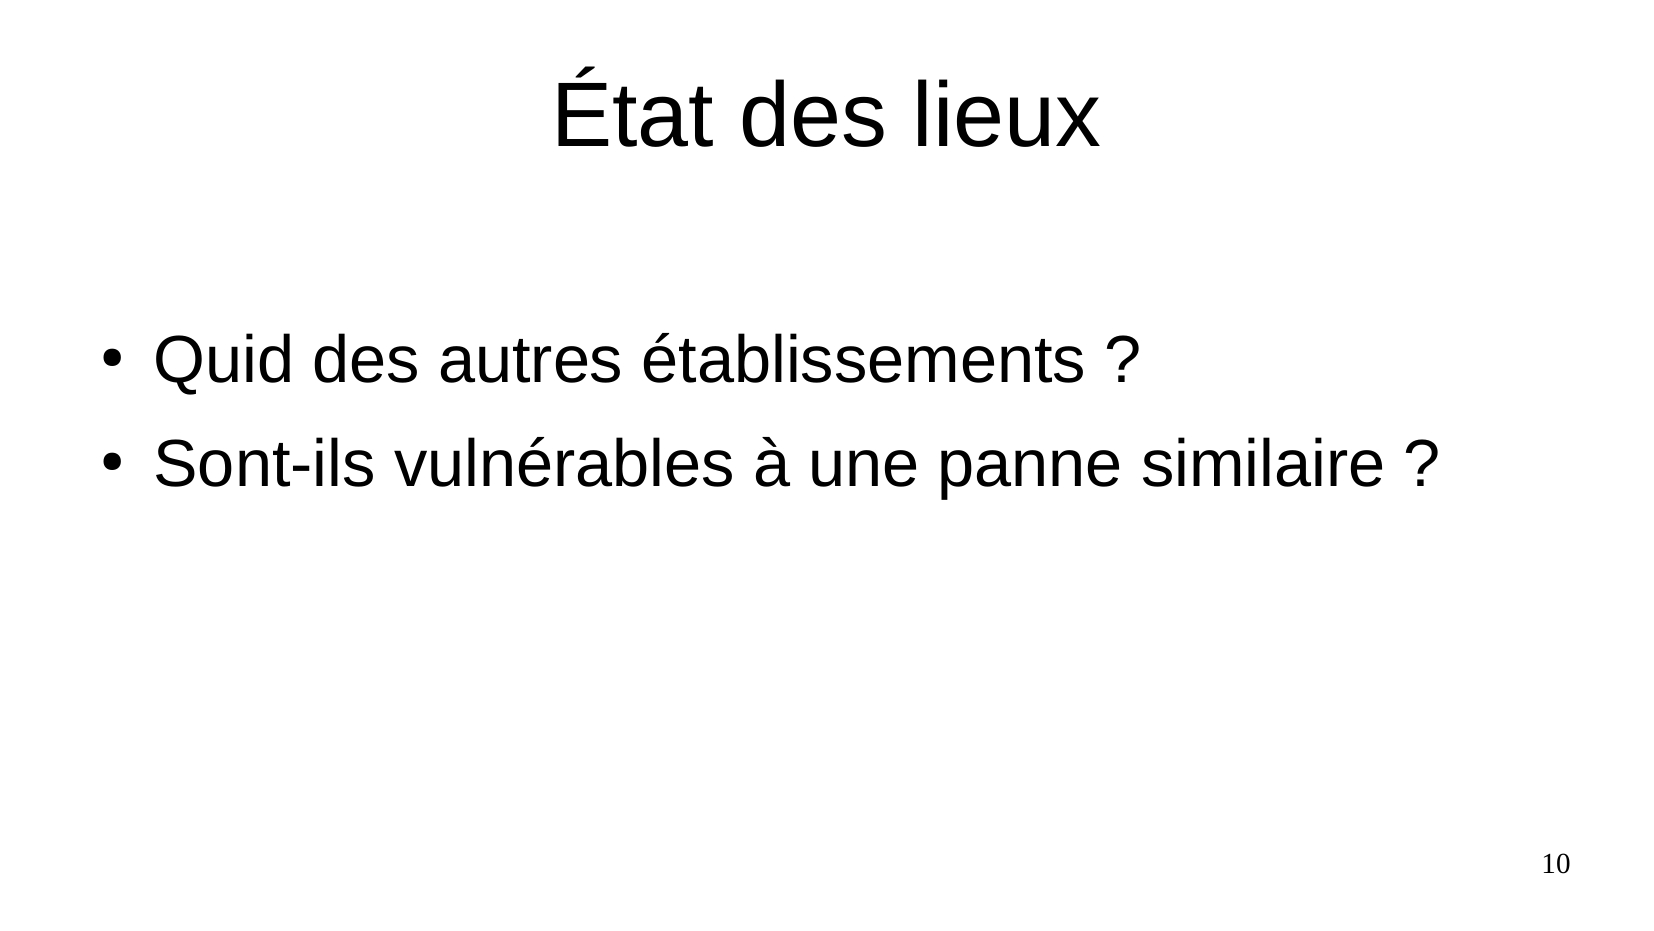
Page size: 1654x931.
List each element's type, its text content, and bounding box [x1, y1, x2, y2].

list Quid des autres établissements ? Sont-ils vulnérables à une panne similaire ? [82, 217, 1571, 758]
title État des lieux [82, 37, 1571, 193]
